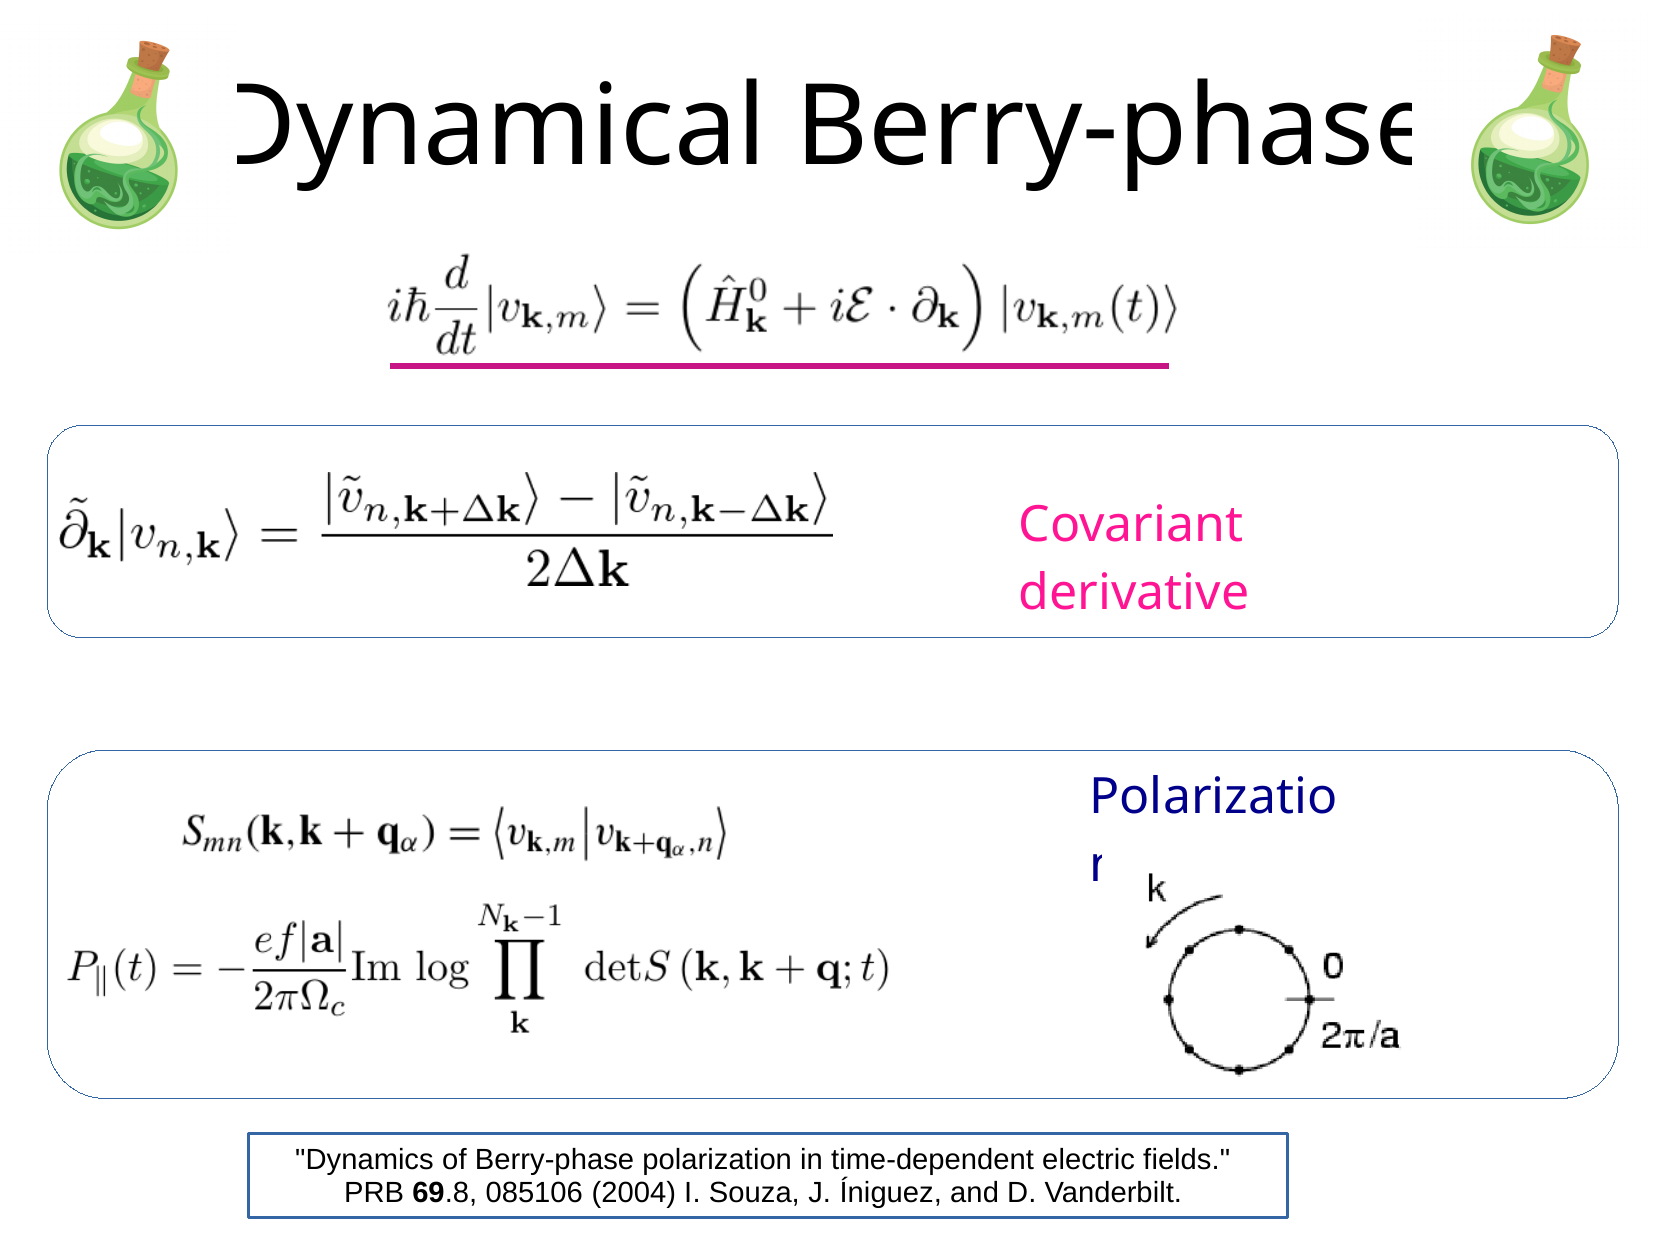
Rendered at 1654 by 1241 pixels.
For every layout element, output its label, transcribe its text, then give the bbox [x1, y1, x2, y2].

text_box "Dynamics of Berry-phase polarization in time-dependent electric fields." PRB 69.8, 085106 (2004) I. Souza, J. Íniguez, and D. Vanderbilt. [248, 1133, 1288, 1218]
picture [1102, 850, 1418, 1098]
picture [59, 472, 833, 586]
picture [0, 17, 237, 254]
picture [1102, 1099, 1418, 1106]
picture [159, 791, 727, 871]
text_box Covariant derivative [1003, 480, 1480, 567]
text_box Polarization [1074, 752, 1371, 839]
picture [1412, 11, 1648, 248]
title Dynamical Berry-phase [237, 17, 1412, 225]
picture [354, 225, 1180, 380]
picture [48, 885, 897, 1040]
